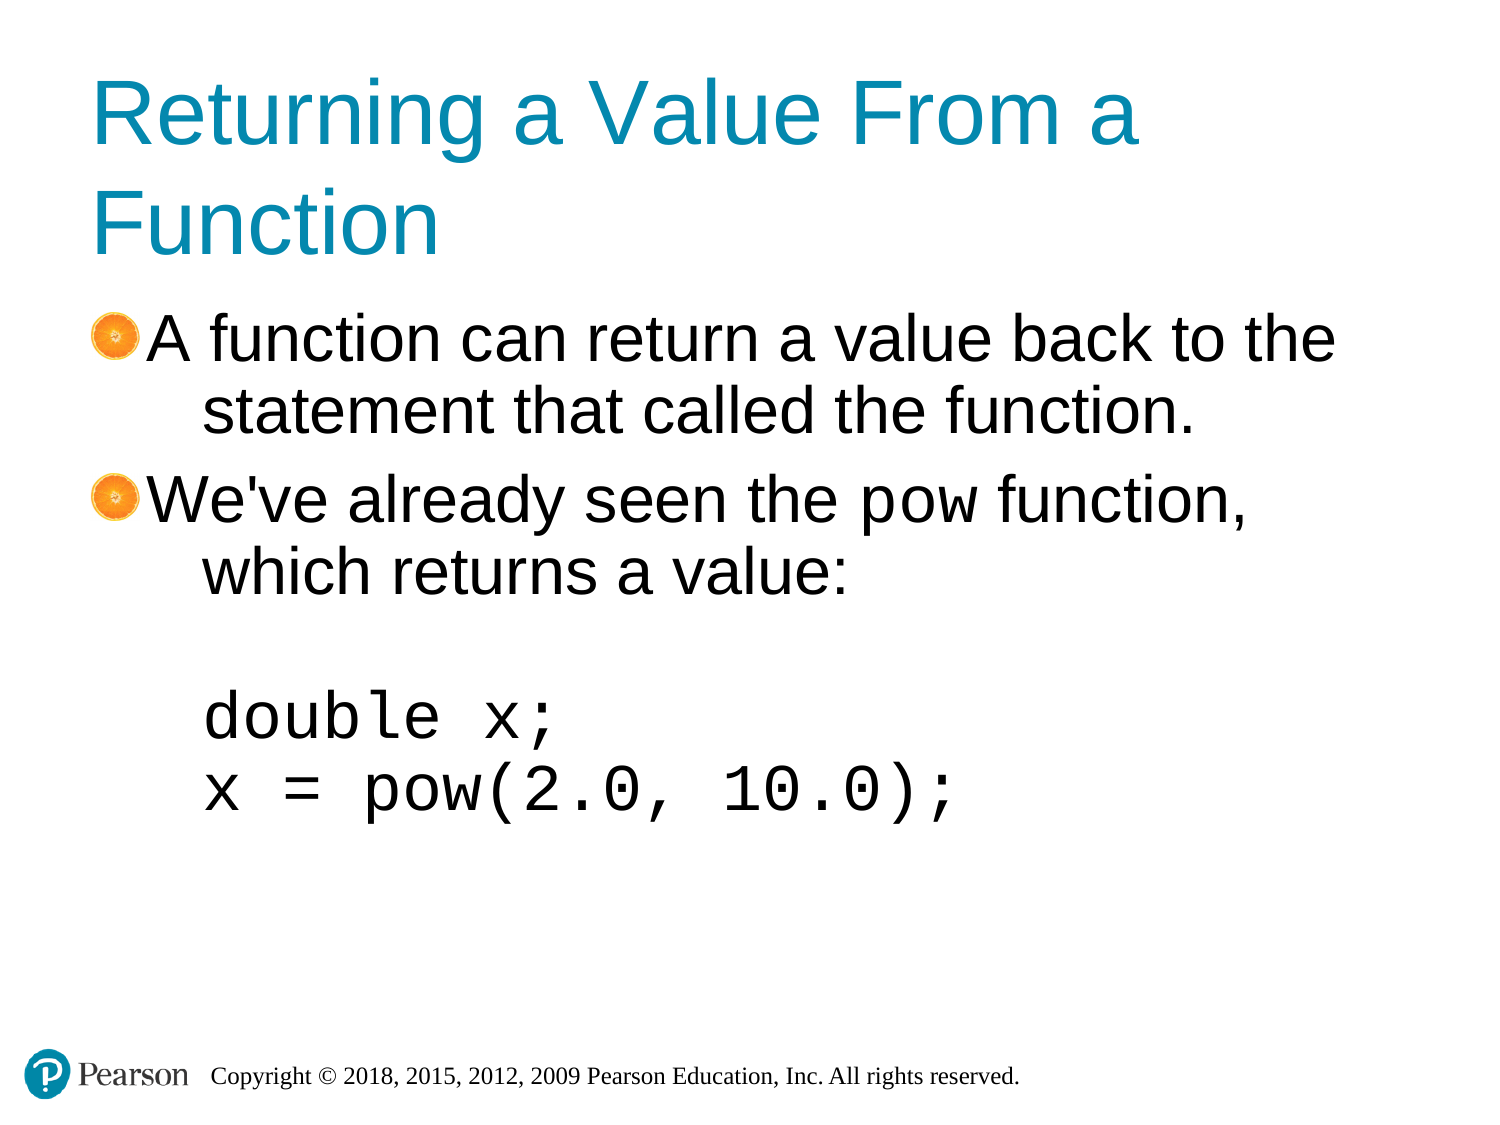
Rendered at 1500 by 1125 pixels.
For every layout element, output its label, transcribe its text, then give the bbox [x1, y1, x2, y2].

title Returning a Value From a Function [75, 45, 1426, 233]
list A function can return a value back to the statement that called the function. We've already seen the pow function, which returns a value: double x; x = pow(2.0, 10.0); [75, 296, 1362, 934]
